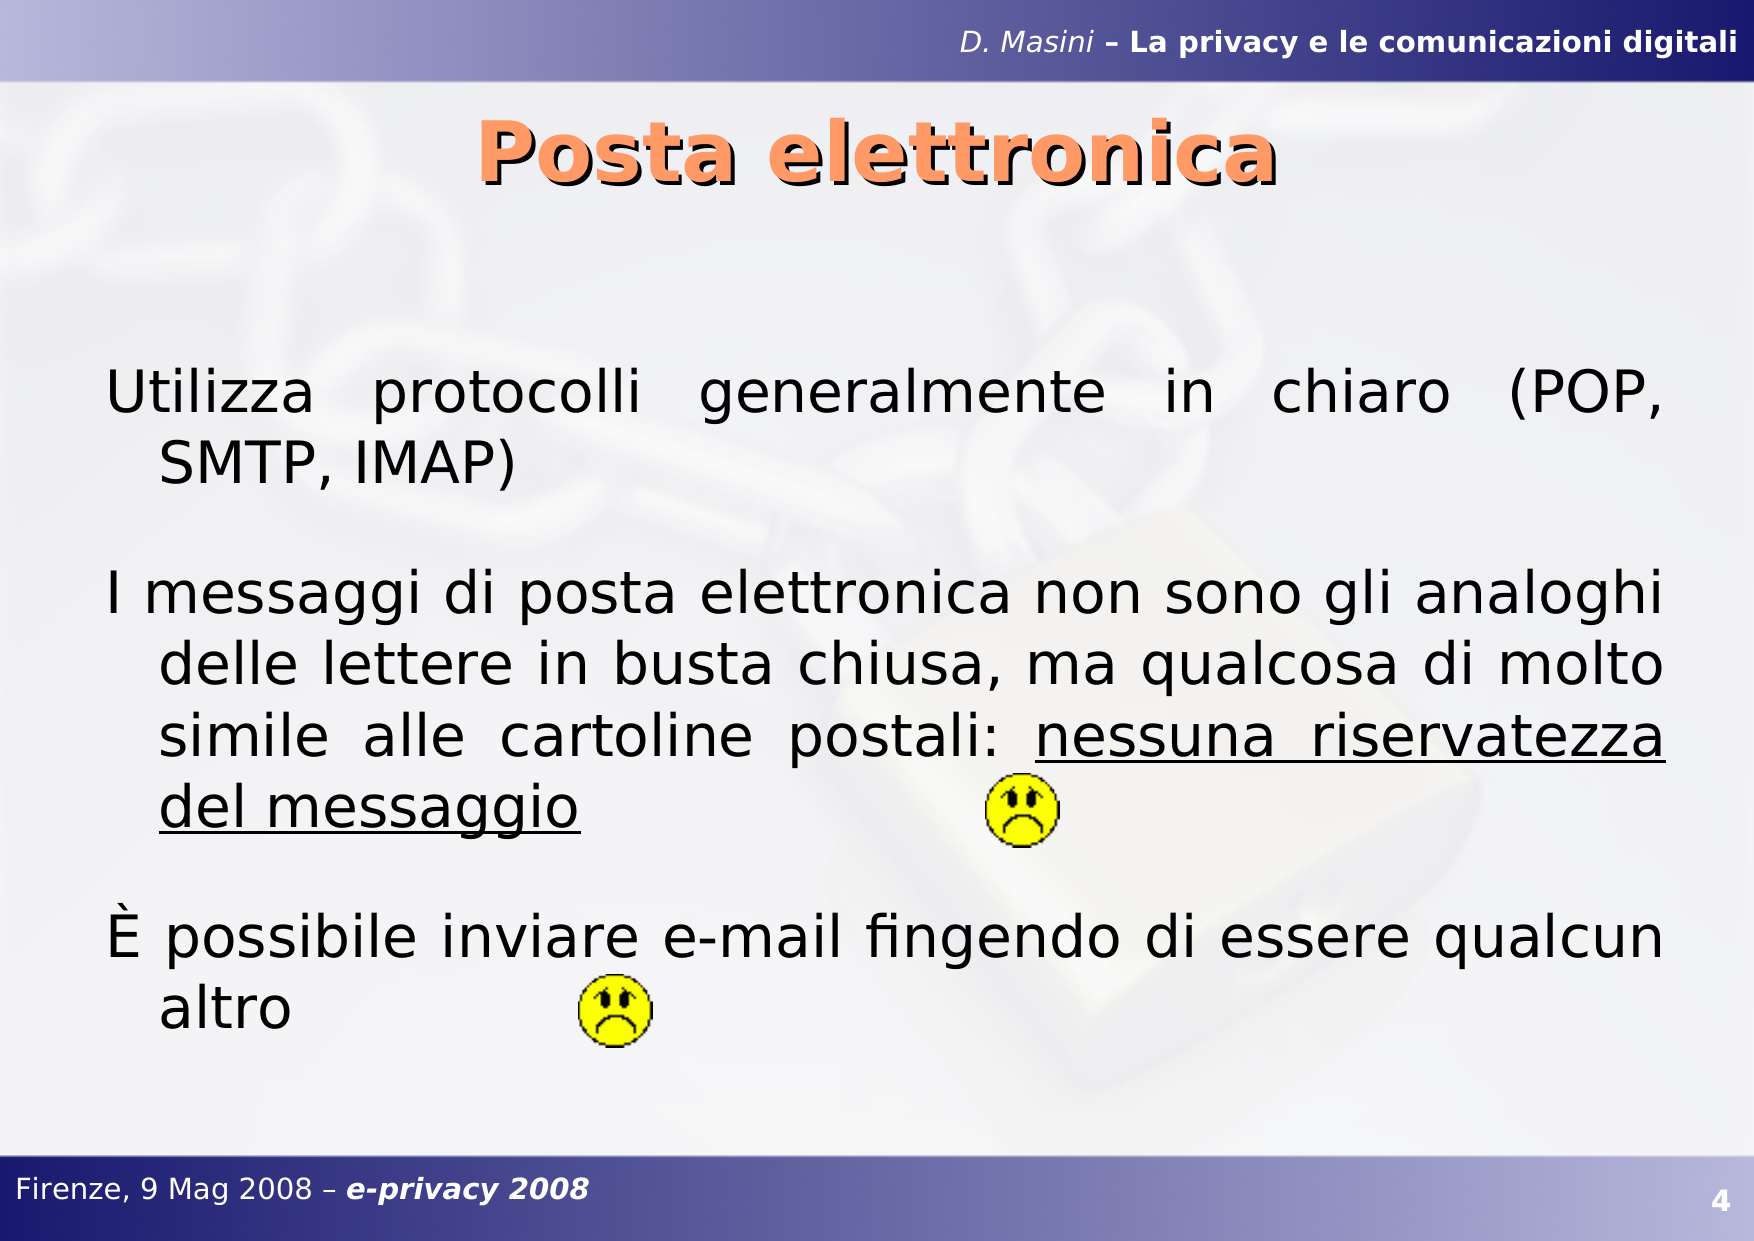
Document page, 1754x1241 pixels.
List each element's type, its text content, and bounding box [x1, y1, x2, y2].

title Posta elettronica [87, 49, 1667, 257]
text_box <numero> [1641, 1185, 1732, 1223]
picture [0, 0, 1754, 1241]
subtitle Utilizza protocolli generalmente in chiaro (POP, SMTP, IMAP) I messaggi di posta elettronica non sono gli analoghi delle lettere in busta chiusa, ma qualcosa di molto simile alle cartoline postali: nessuna riservatezza del messaggio È possibile inviare e-mail fingendo di essere qualcun altro [87, 289, 1667, 1108]
